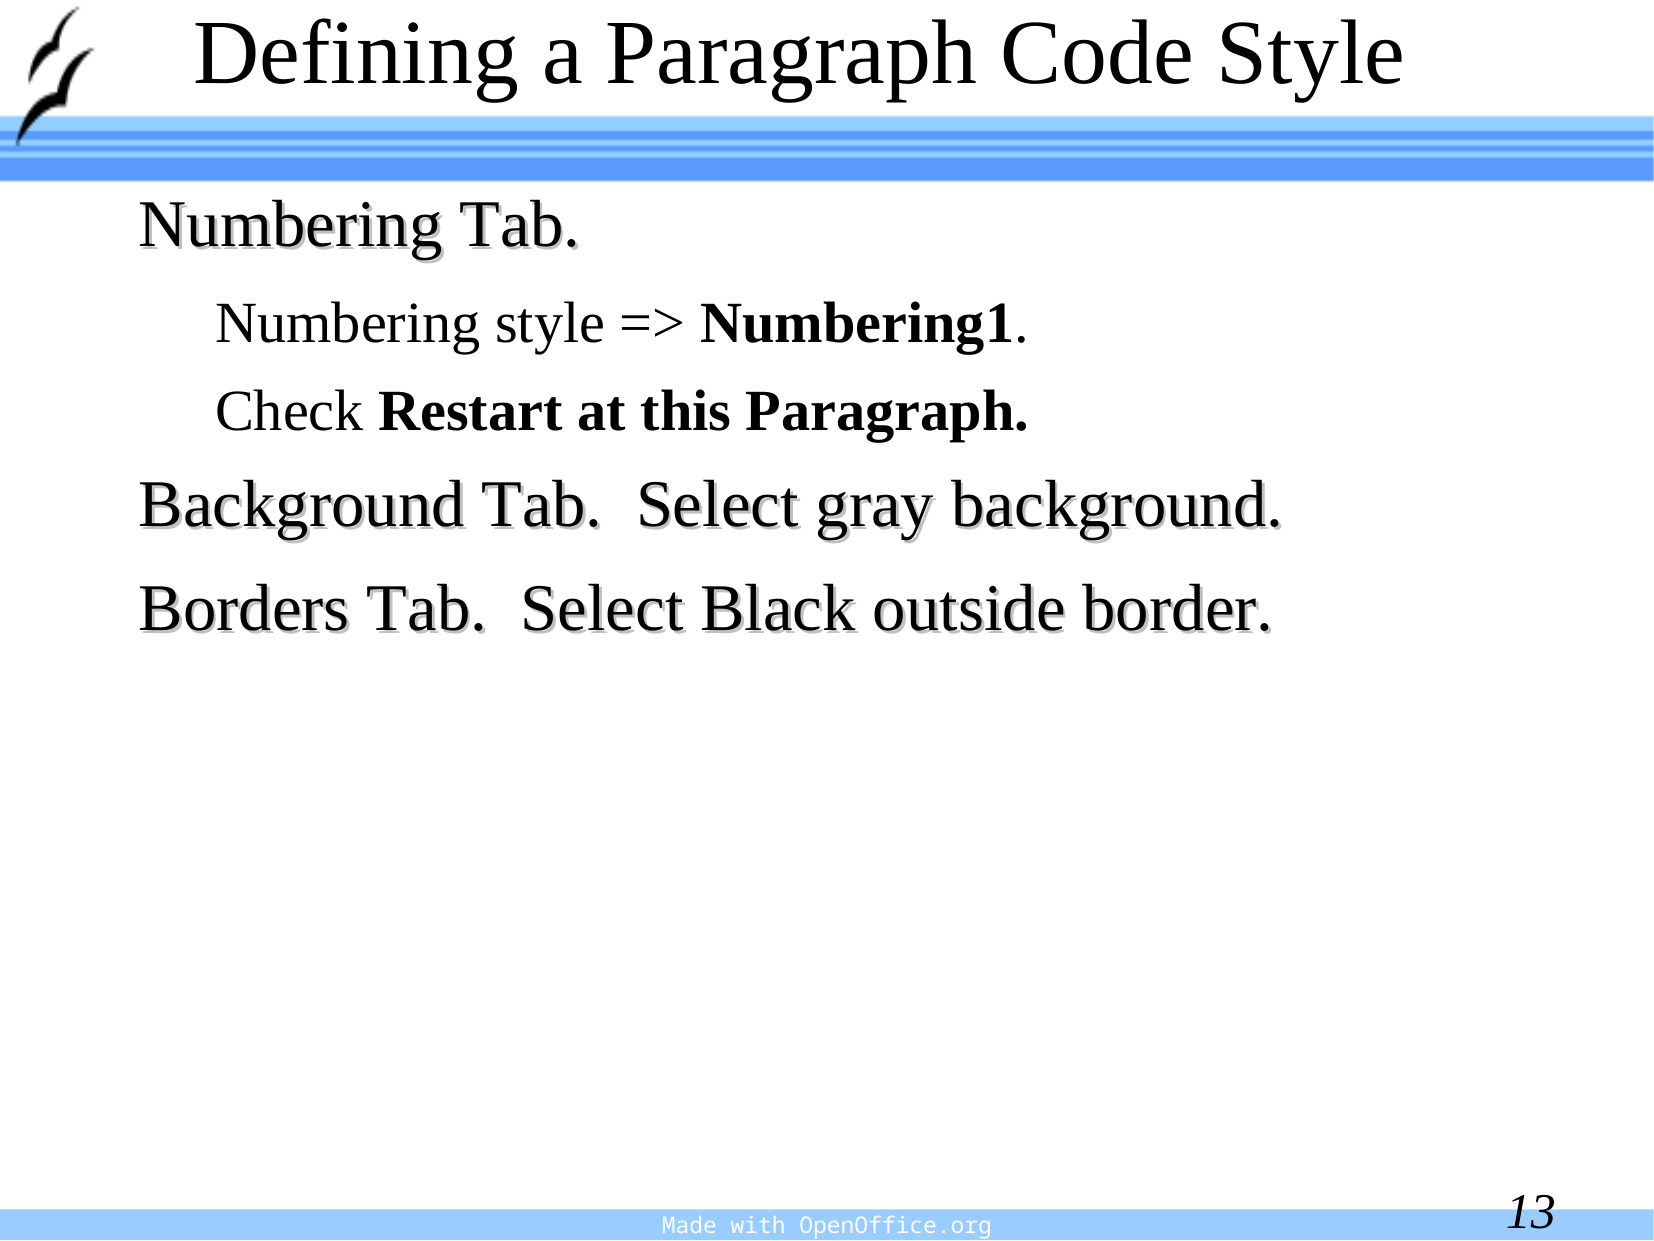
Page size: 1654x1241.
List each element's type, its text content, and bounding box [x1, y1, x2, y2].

picture [0, 0, 1654, 188]
title Defining a Paragraph Code Style [94, 0, 1507, 117]
list Numbering Tab. Numbering style => Numbering1. Check Restart at this Paragraph. Background Tab. Select gray background. Borders Tab. Select Black outside border. [120, 187, 1533, 1195]
